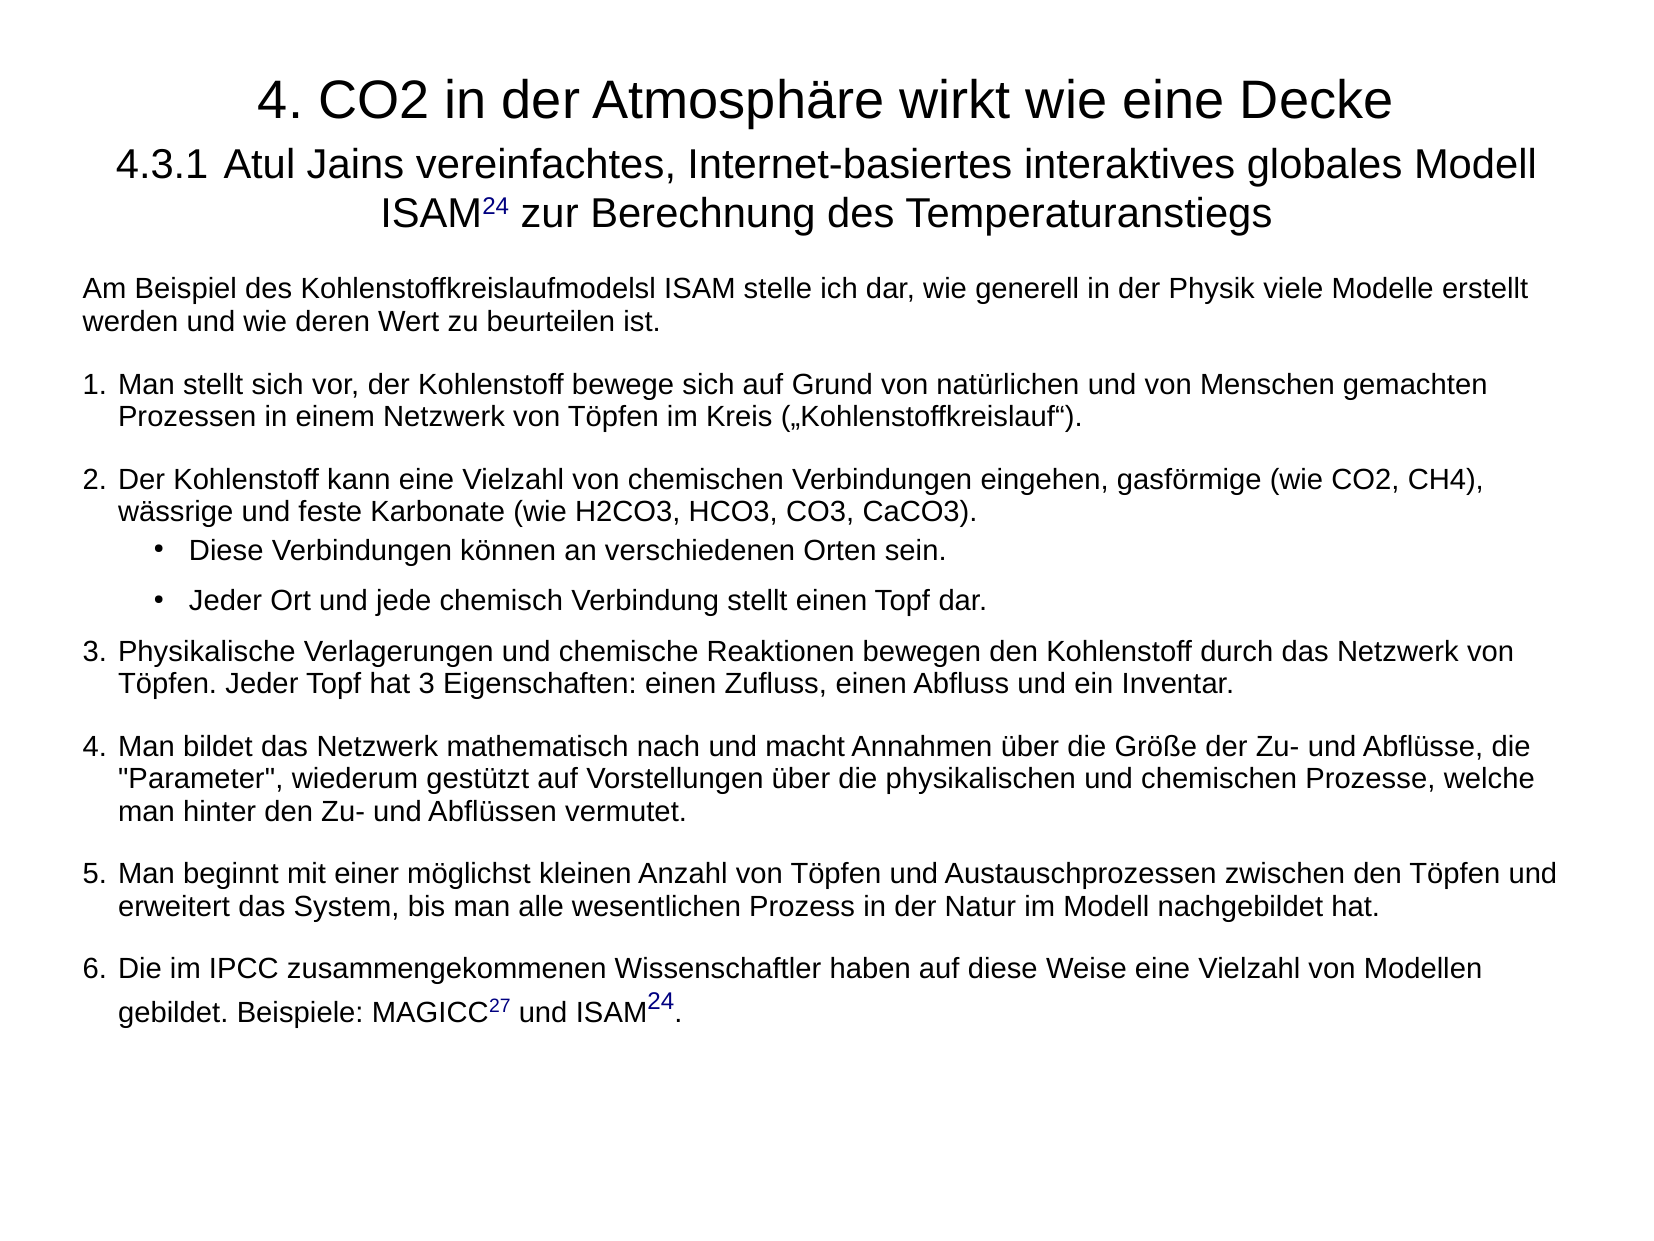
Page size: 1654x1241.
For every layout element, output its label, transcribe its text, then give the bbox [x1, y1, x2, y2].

list Am Beispiel des Kohlenstoffkreislaufmodelsl ISAM stelle ich dar, wie generell in der Physik viele Modelle erstellt werden und wie deren Wert zu beurteilen ist. Man stellt sich vor, der Kohlenstoff bewege sich auf Grund von natürlichen und von Menschen gemachten Prozessen in einem Netzwerk von Töpfen im Kreis („Kohlenstoffkreislauf“). Der Kohlenstoff kann eine Vielzahl von chemischen Verbindungen eingehen, gasförmige (wie CO2, CH4), wässrige und feste Karbonate (wie H2CO3, HCO3, CO3, CaCO3). Diese Verbindungen können an verschiedenen Orten sein. Jeder Ort und jede chemisch Verbindung stellt einen Topf dar. Physikalische Verlagerungen und chemische Reaktionen bewegen den Kohlenstoff durch das Netzwerk von Töpfen. Jeder Topf hat 3 Eigenschaften: einen Zufluss, einen Abfluss und ein Inventar. Man bildet das Netzwerk mathematisch nach und macht Annahmen über die Größe der Zu- und Abflüsse, die "Parameter", wiederum gestützt auf Vorstellungen über die physikalischen und chemischen Prozesse, welche man hinter den Zu- und Abflüssen vermutet. Man beginnt mit einer möglichst kleinen Anzahl von Töpfen und Austauschprozessen zwischen den Töpfen und erweitert das System, bis man alle wesentlichen Prozess in der Natur im Modell nachgebildet hat. Die im IPCC zusammengekommenen Wissenschaftler haben auf diese Weise eine Vielzahl von Modellen gebildet. Beispiele: MAGICC27 und ISAM24. [82, 272, 1571, 1091]
title 4. CO2 in der Atmosphäre wirkt wie eine Decke 4.3.1 Atul Jains vereinfachtes, Internet-basiertes interaktives globales Modell ISAM24 zur Berechnung des Temperaturanstiegs [82, 49, 1571, 257]
